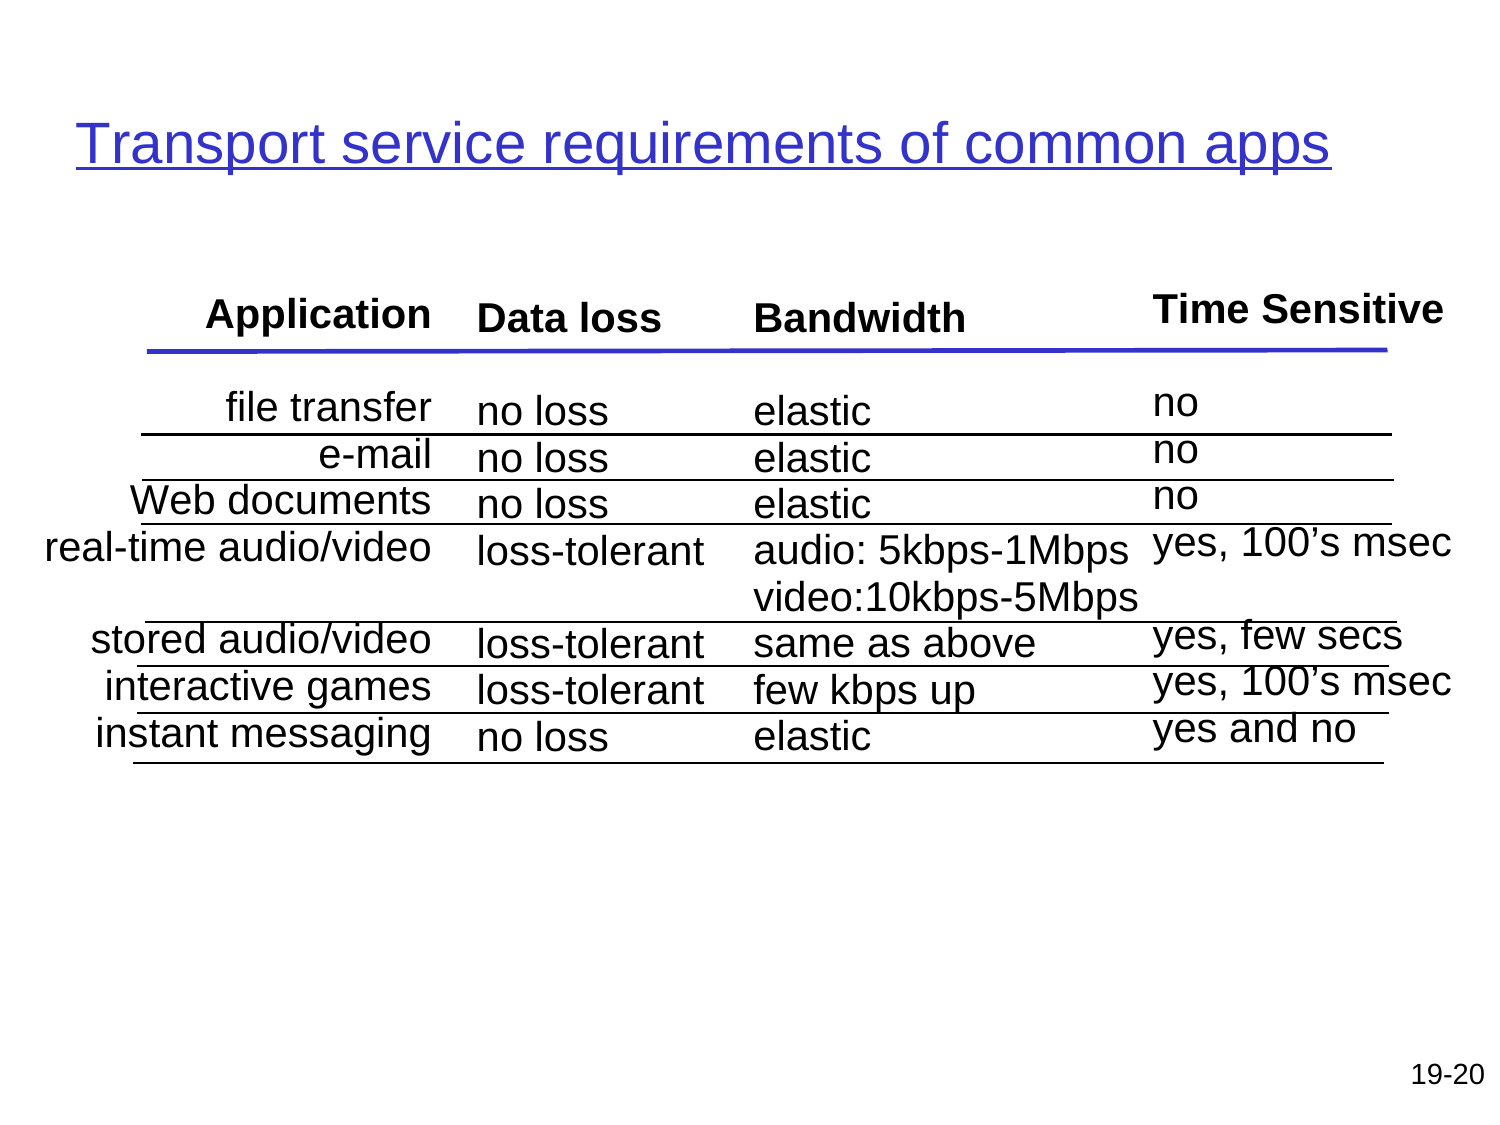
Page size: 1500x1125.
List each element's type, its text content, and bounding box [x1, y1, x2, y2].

text_box Bandwidth elastic elastic elastic audio: 5kbps-1Mbps video:10kbps-5Mbps same as above few kbps up elastic [738, 481, 1137, 523]
text_box Bandwidth elastic elastic elastic audio: 5kbps-1Mbps video:10kbps-5Mbps same as above few kbps up elastic [738, 436, 1137, 479]
text_box Bandwidth elastic elastic elastic audio: 5kbps-1Mbps video:10kbps-5Mbps same as above few kbps up elastic [738, 714, 1161, 762]
text_box Bandwidth elastic elastic elastic audio: 5kbps-1Mbps video:10kbps-5Mbps same as above few kbps up elastic [738, 525, 1137, 621]
text_box Data loss no loss no loss no loss loss-tolerant loss-tolerant loss-tolerant no loss [461, 287, 720, 348]
text_box Bandwidth elastic elastic elastic audio: 5kbps-1Mbps video:10kbps-5Mbps same as above few kbps up elastic [738, 623, 1137, 665]
text_box Bandwidth elastic elastic elastic audio: 5kbps-1Mbps video:10kbps-5Mbps same as above few kbps up elastic [738, 287, 1137, 348]
text_box Bandwidth elastic elastic elastic audio: 5kbps-1Mbps video:10kbps-5Mbps same as above few kbps up elastic [738, 667, 1137, 712]
text_box Data loss no loss no loss no loss loss-tolerant loss-tolerant loss-tolerant no loss [461, 354, 720, 433]
text_box Time Sensitive no no no yes, 100’s msec yes, few secs yes, 100’s msec yes and no [1137, 278, 1477, 759]
text_box Data loss no loss no loss no loss loss-tolerant loss-tolerant loss-tolerant no loss [461, 525, 720, 621]
title Transport service requirements of common apps [60, 49, 1407, 238]
text_box Data loss no loss no loss no loss loss-tolerant loss-tolerant loss-tolerant no loss [461, 667, 720, 712]
text_box Data loss no loss no loss no loss loss-tolerant loss-tolerant loss-tolerant no loss [461, 623, 720, 665]
text_box Data loss no loss no loss no loss loss-tolerant loss-tolerant loss-tolerant no loss [461, 481, 720, 523]
text_box Bandwidth elastic elastic elastic audio: 5kbps-1Mbps video:10kbps-5Mbps same as above few kbps up elastic [738, 353, 1137, 433]
text_box Application file transfer e-mail Web documents real-time audio/video stored audio/video interactive games instant messaging [29, 283, 447, 764]
text_box Data loss no loss no loss no loss loss-tolerant loss-tolerant loss-tolerant no loss [461, 714, 720, 762]
text_box Data loss no loss no loss no loss loss-tolerant loss-tolerant loss-tolerant no loss [461, 436, 720, 479]
